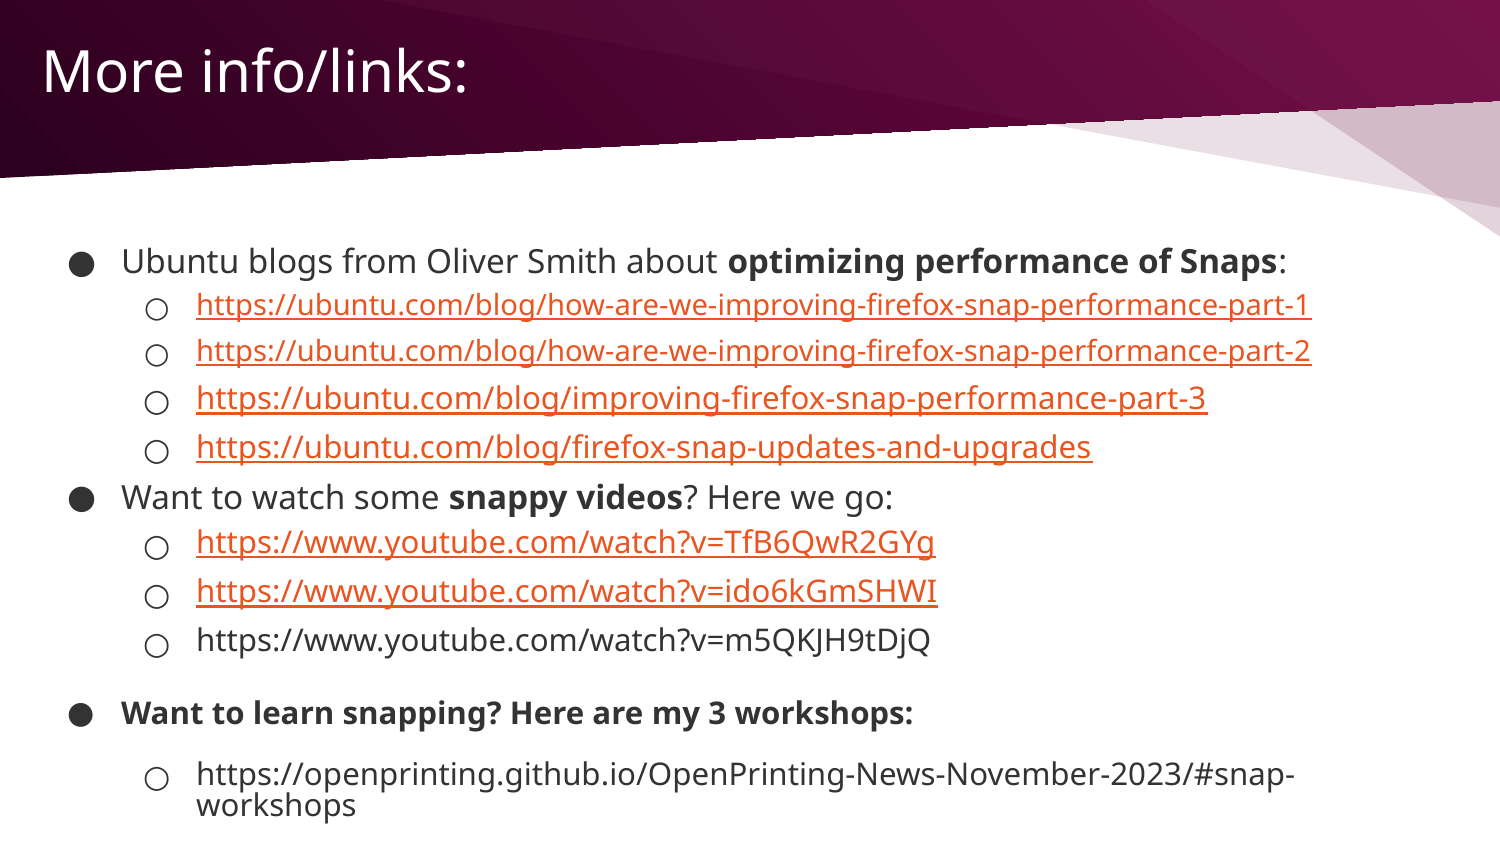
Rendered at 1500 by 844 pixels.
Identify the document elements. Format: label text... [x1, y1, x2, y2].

list Ubuntu blogs from Oliver Smith about optimizing performance of Snaps: https://ubuntu.com/blog/how-are-we-improving-firefox-snap-performance-part-1 https://ubuntu.com/blog/how-are-we-improving-firefox-snap-performance-part-2 https://ubuntu.com/blog/improving-firefox-snap-performance-part-3 https://ubuntu.com/blog/firefox-snap-updates-and-upgrades Want to watch some snappy videos? Here we go: https://www.youtube.com/watch?v=TfB6QwR2GYg https://www.youtube.com/watch?v=ido6kGmSHWI https://www.youtube.com/watch?v=m5QKJH9tDjQ Want to learn snapping? Here are my 3 workshops: https://openprinting.github.io/OpenPrinting-News-November-2023/#snap-workshops [35, 229, 1324, 789]
title More info/links: [41, 5, 1336, 134]
